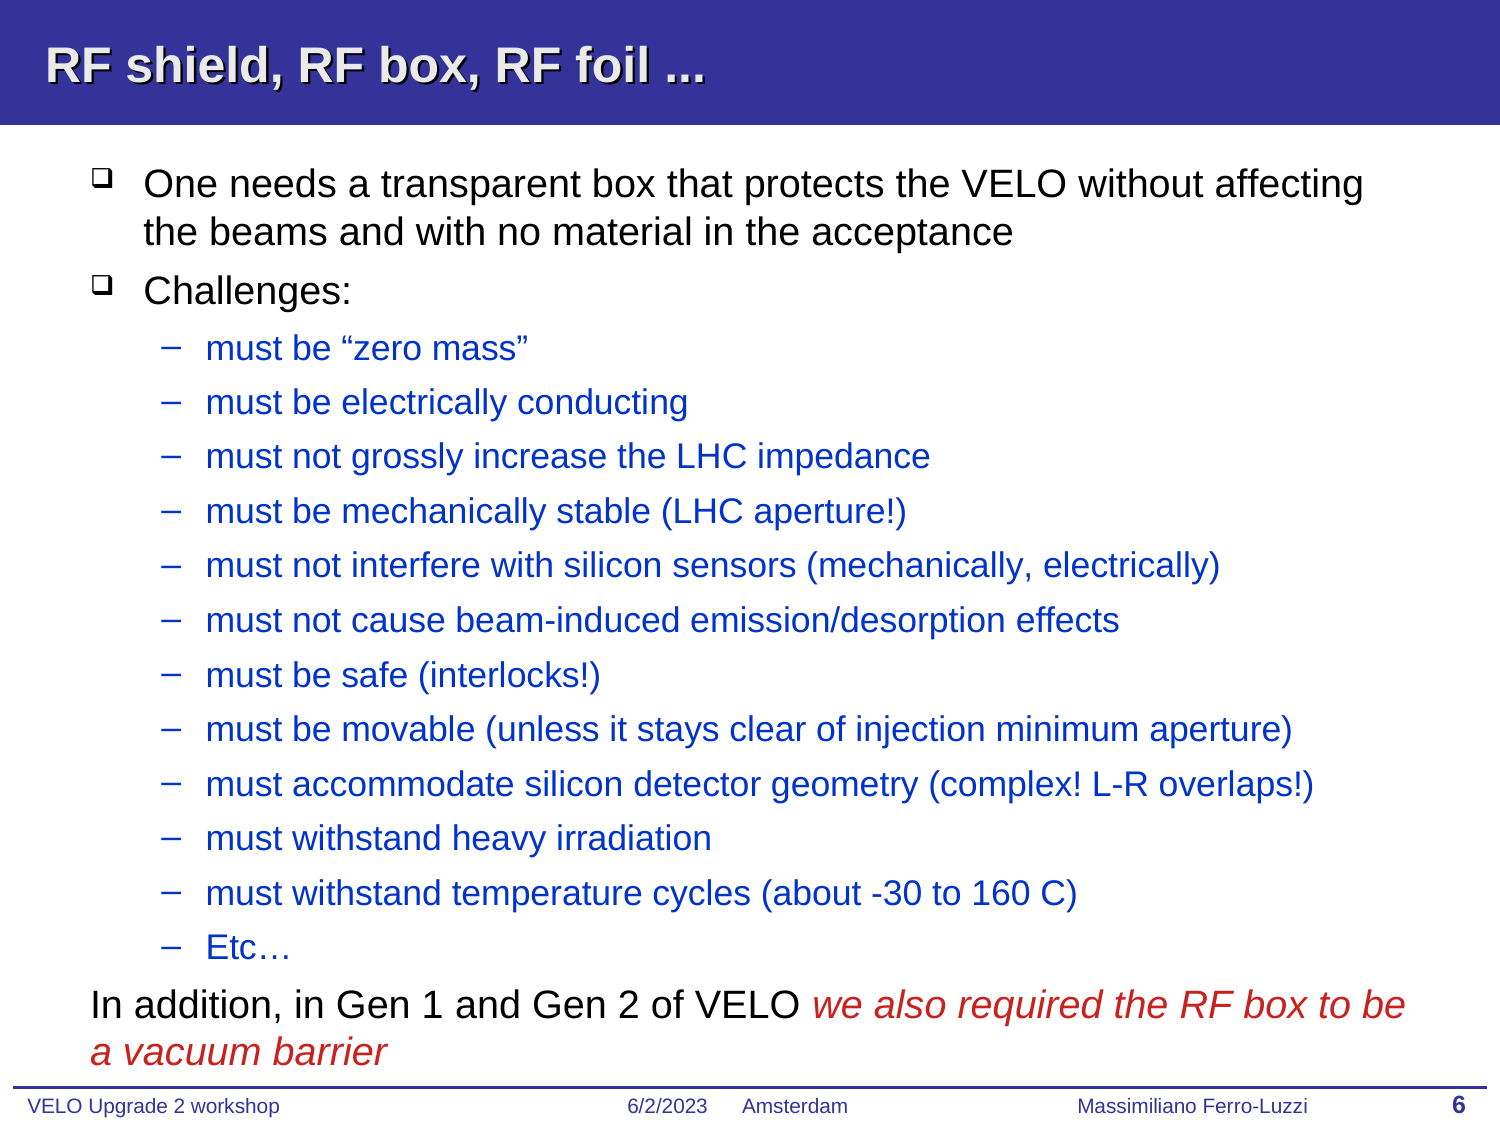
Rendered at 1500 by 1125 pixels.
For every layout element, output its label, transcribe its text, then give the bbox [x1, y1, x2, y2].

list One needs a transparent box that protects the VELO without affecting the beams and with no material in the acceptance Challenges: must be “zero mass” must be electrically conducting must not grossly increase the LHC impedance must be mechanically stable (LHC aperture!) must not interfere with silicon sensors (mechanically, electrically) must not cause beam-induced emission/desorption effects must be safe (interlocks!) must be movable (unless it stays clear of injection minimum aperture) must accommodate silicon detector geometry (complex! L-R overlaps!) must withstand heavy irradiation must withstand temperature cycles (about -30 to 160 C) Etc… In addition, in Gen 1 and Gen 2 of VELO we also required the RF box to be a vacuum barrier [75, 150, 1440, 1082]
title RF shield, RF box, RF foil ... [0, 0, 1500, 125]
